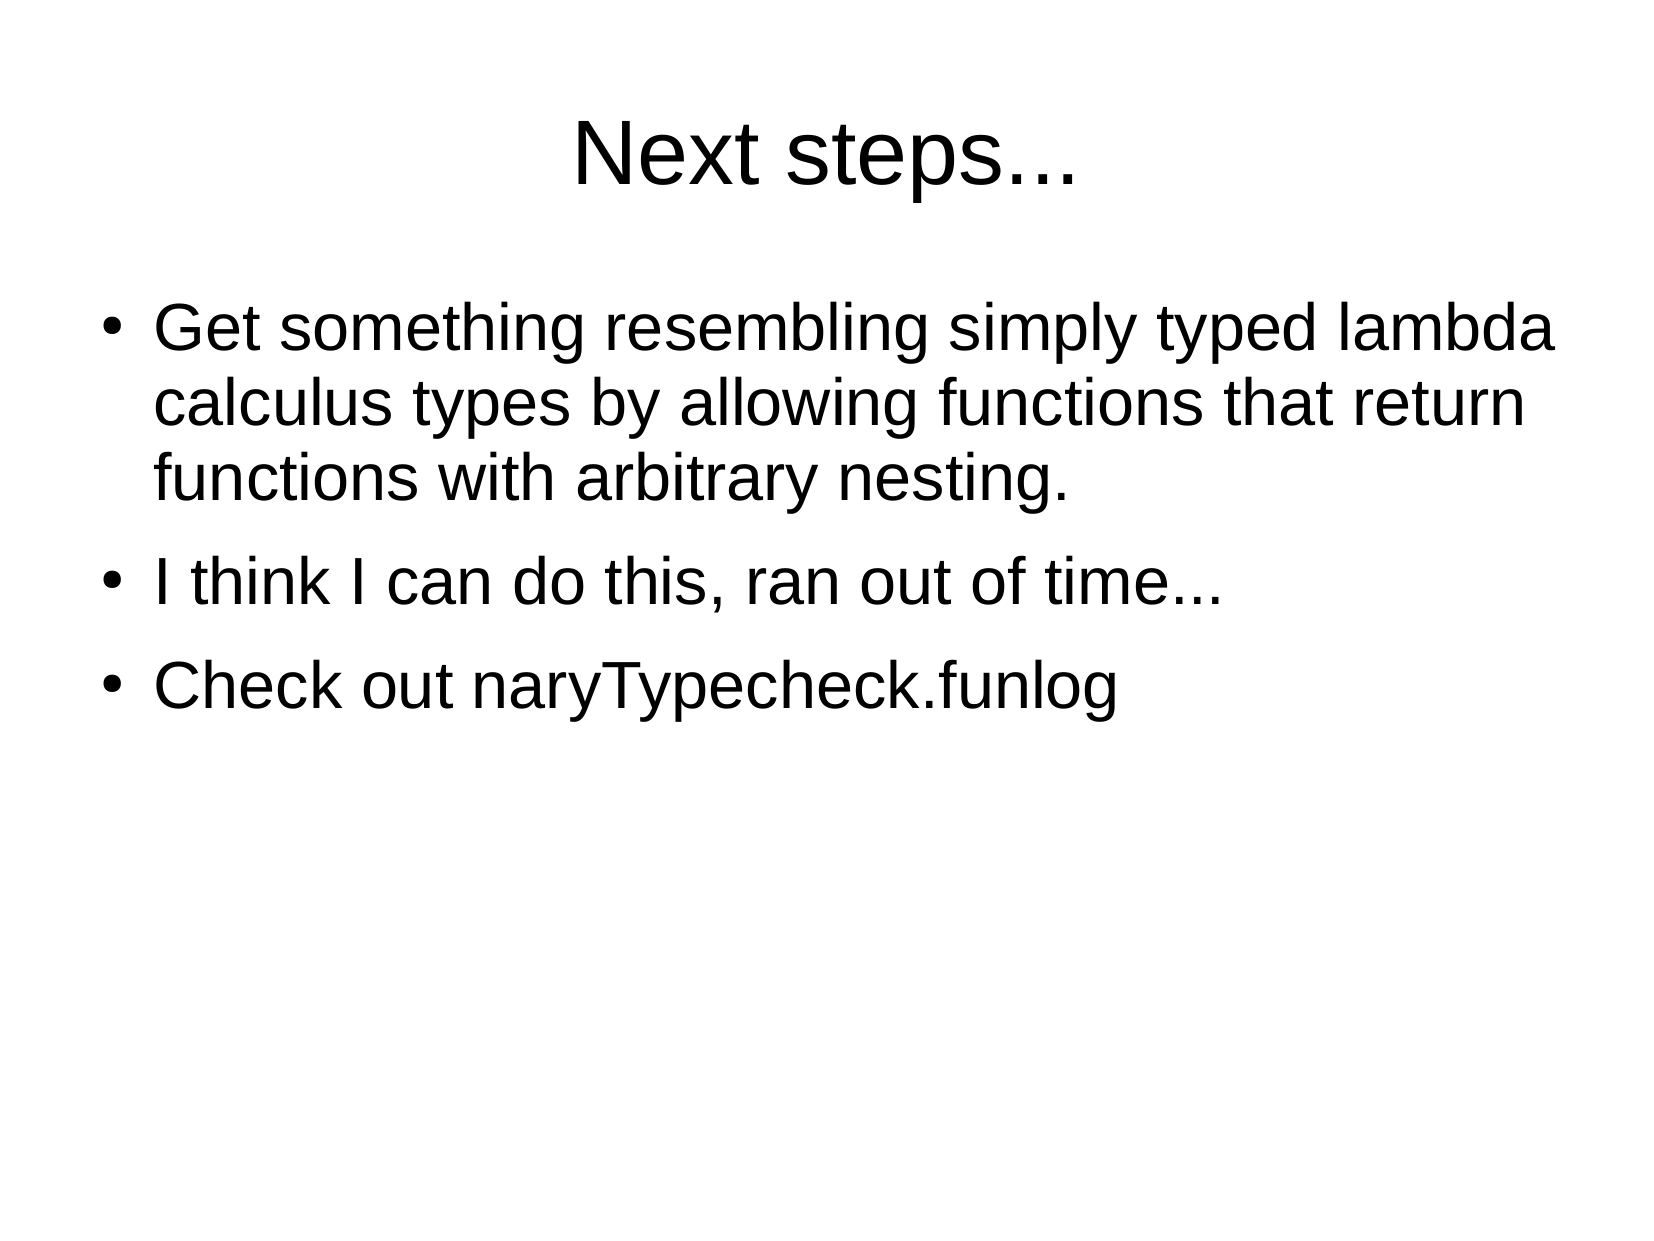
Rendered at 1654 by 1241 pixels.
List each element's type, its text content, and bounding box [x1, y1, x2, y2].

title Next steps... [82, 49, 1571, 257]
text_box [60, 274, 1576, 1030]
list Get something resembling simply typed lambda calculus types by allowing functions that return functions with arbitrary nesting. I think I can do this, ran out of time... Check out naryTypecheck.funlog [82, 290, 1571, 1010]
